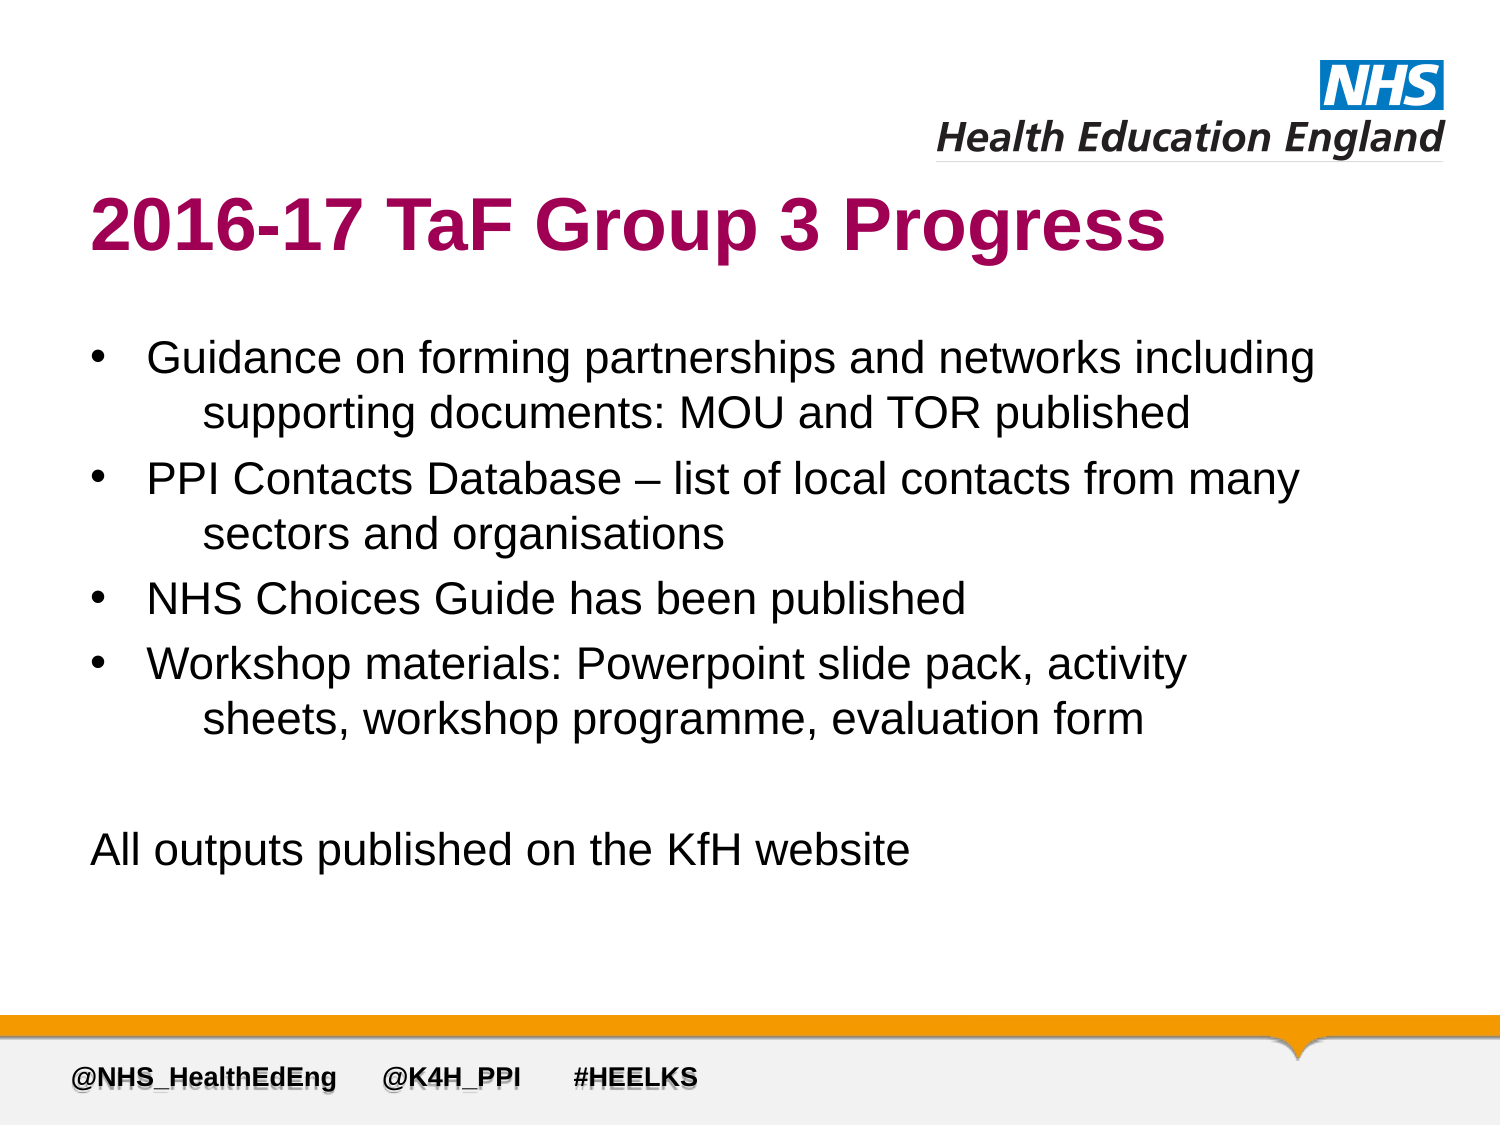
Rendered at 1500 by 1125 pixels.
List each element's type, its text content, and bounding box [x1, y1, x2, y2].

list Guidance on forming partnerships and networks including supporting documents: MOU and TOR published PPI Contacts Database – list of local contacts from many sectors and organisations NHS Choices Guide has been published Workshop materials: Powerpoint slide pack, activity sheets, workshop programme, evaluation form All outputs published on the KfH website [75, 320, 1361, 971]
text_box @NHS_HealthEdEng @K4H_PPI #HEELKS [55, 1052, 932, 1113]
title 2016-17 TaF Group 3 Progress [75, 168, 1351, 280]
